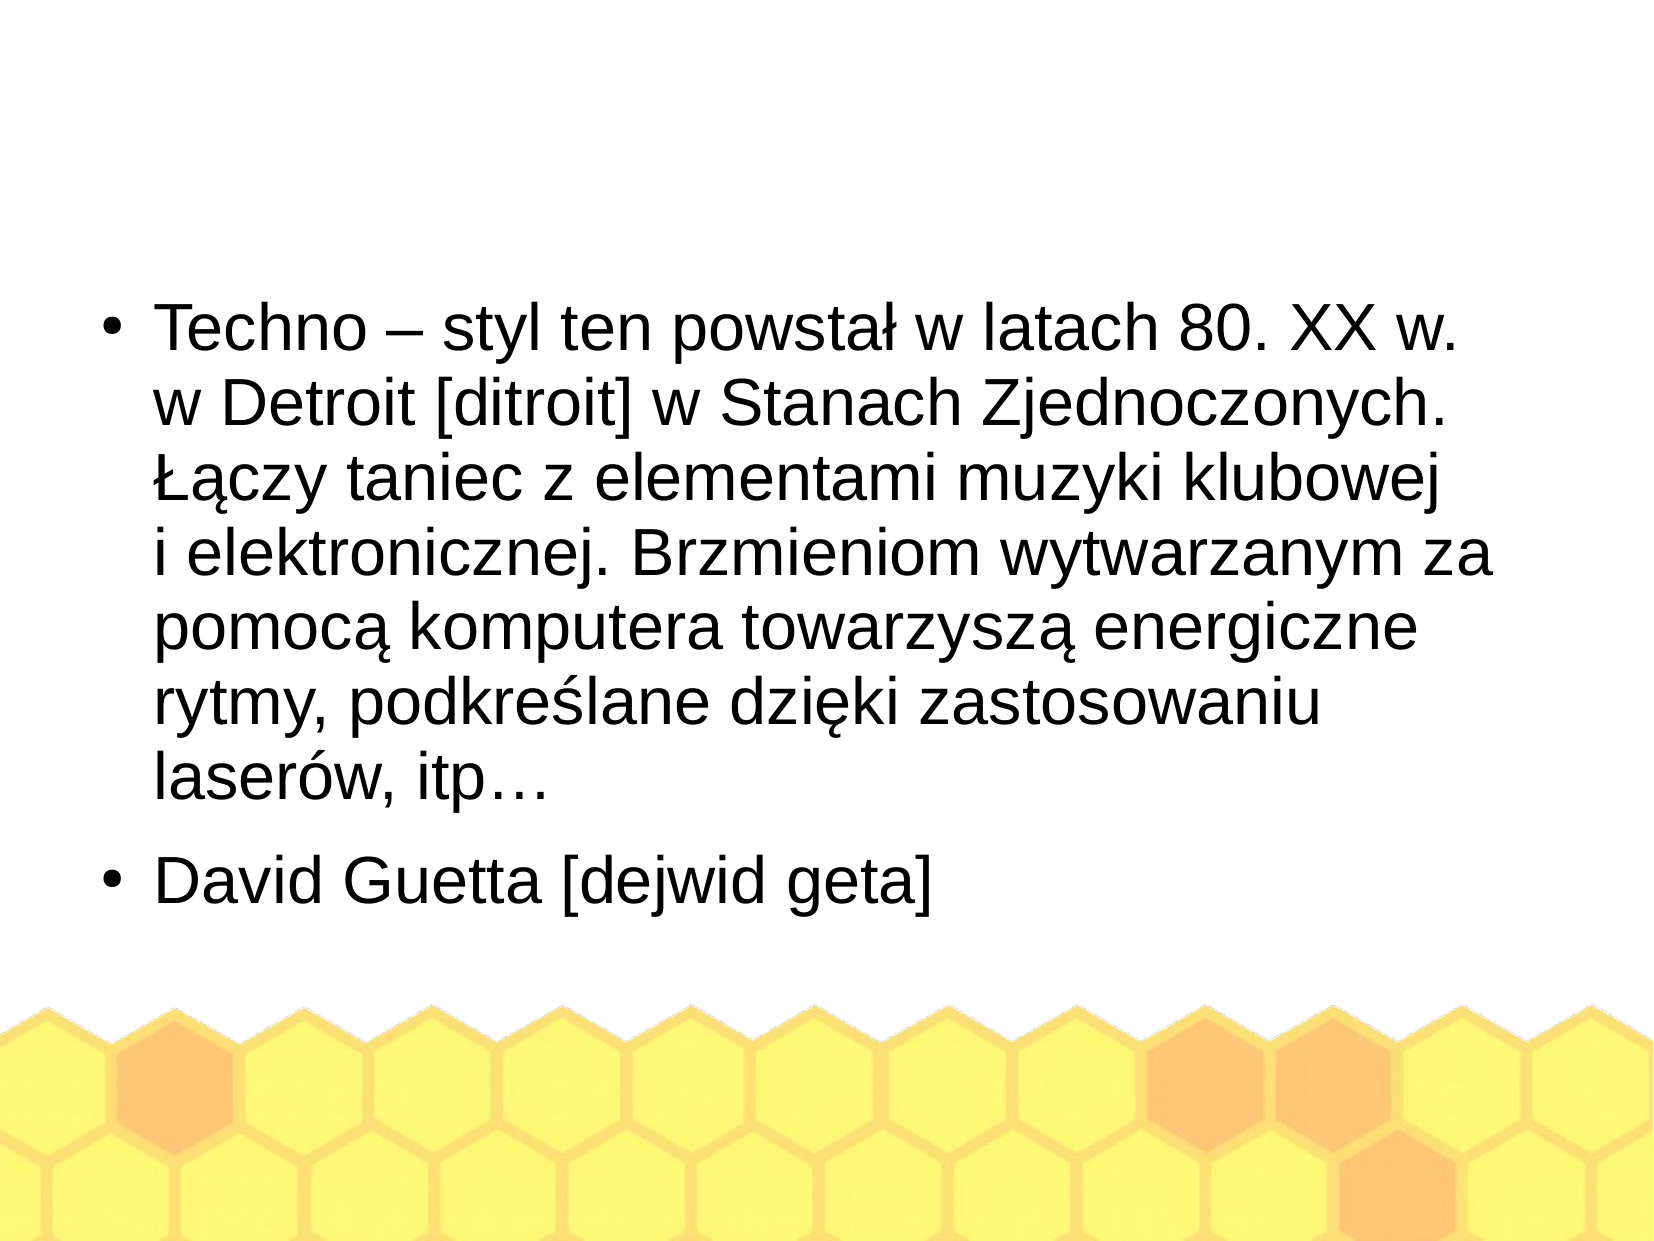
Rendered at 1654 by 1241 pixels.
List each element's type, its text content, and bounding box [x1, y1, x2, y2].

picture [0, 1001, 1654, 1241]
list Techno – styl ten powstał w latach 80. XX w. w Detroit [ditroit] w Stanach Zjednoczonych. Łączy taniec z elementami muzyki klubowej i elektronicznej. Brzmieniom wytwarzanym za pomocą komputera towarzyszą energiczne rytmy, podkreślane dzięki zastosowaniu laserów, itp… David Guetta [dejwid geta] [82, 290, 1571, 1010]
